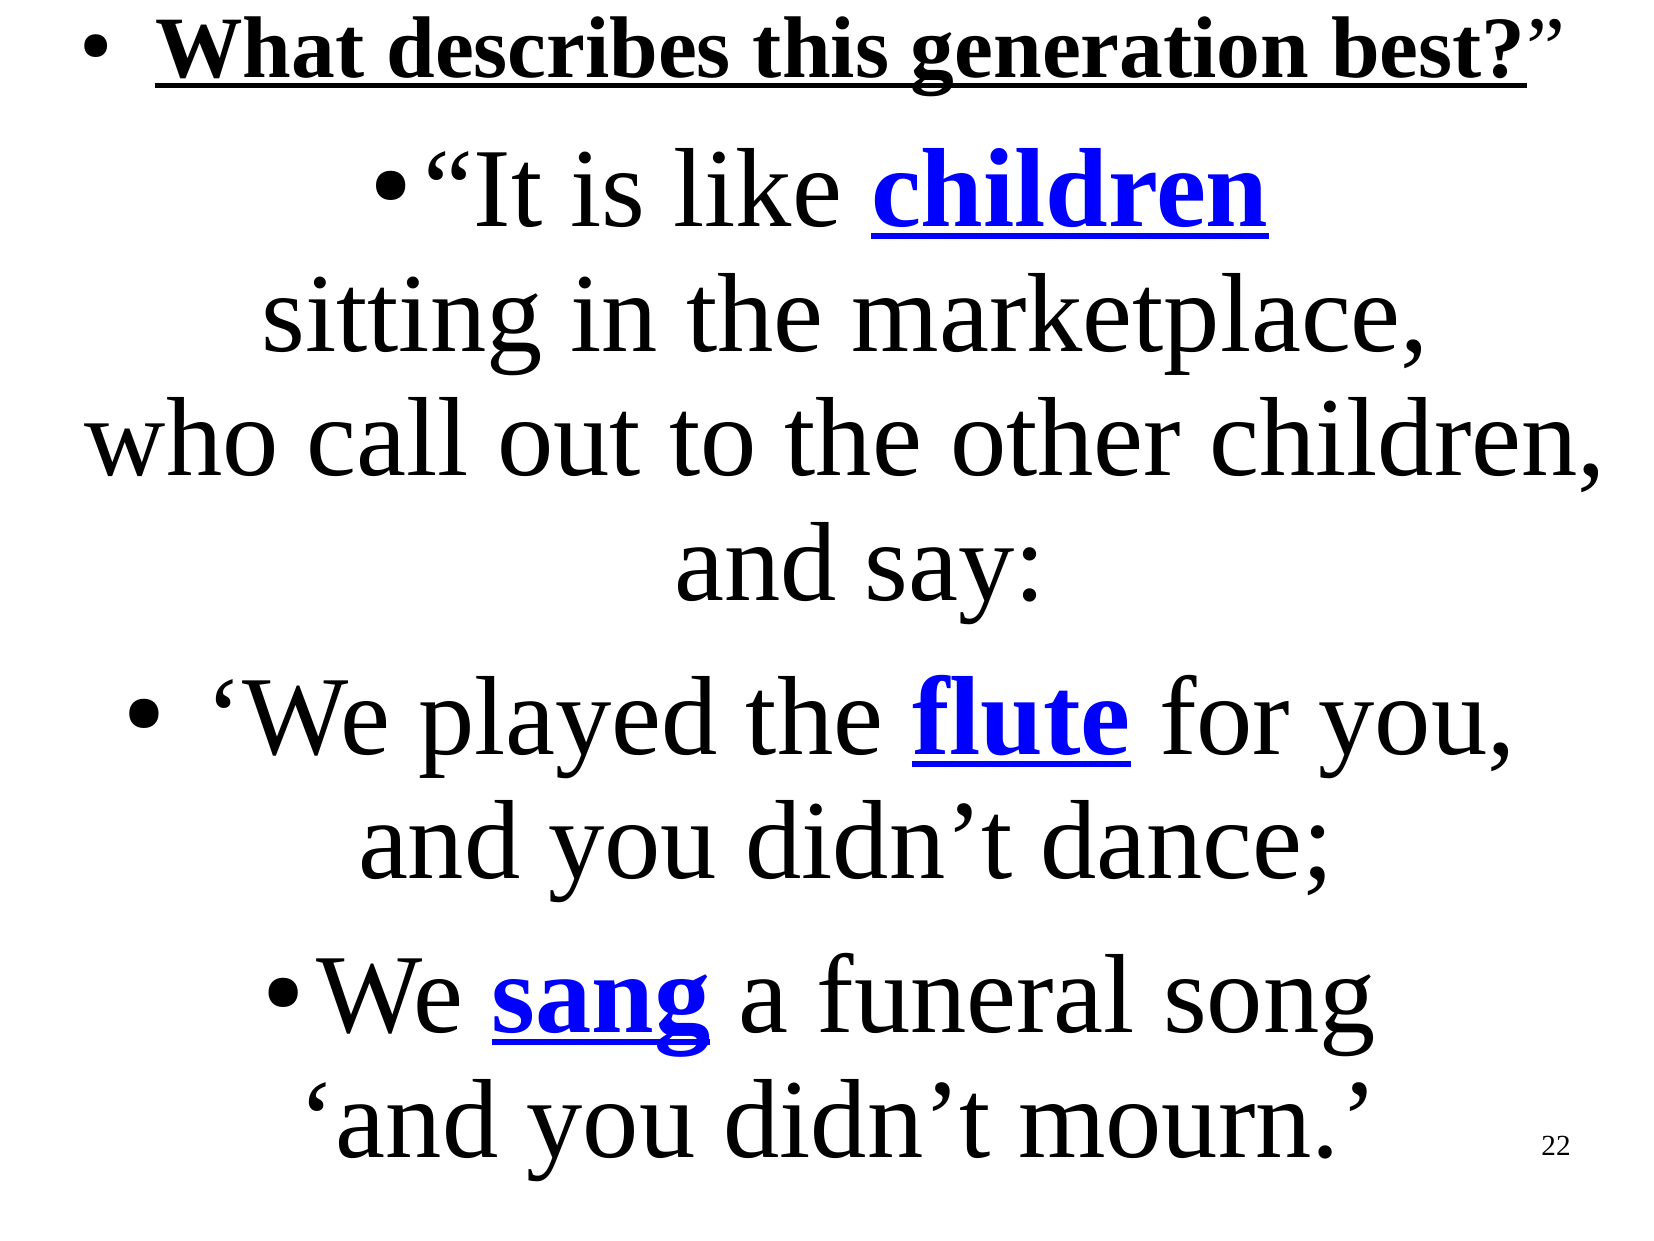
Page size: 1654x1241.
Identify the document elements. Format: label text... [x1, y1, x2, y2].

list What describes this generation best?” “It is like children sitting in the marketplace, who call out to the other children, and say: ‘We played the flute for you, and you didn’t dance; We sang a funeral song ‘and you didn’t mourn.’ [0, 0, 1651, 1238]
